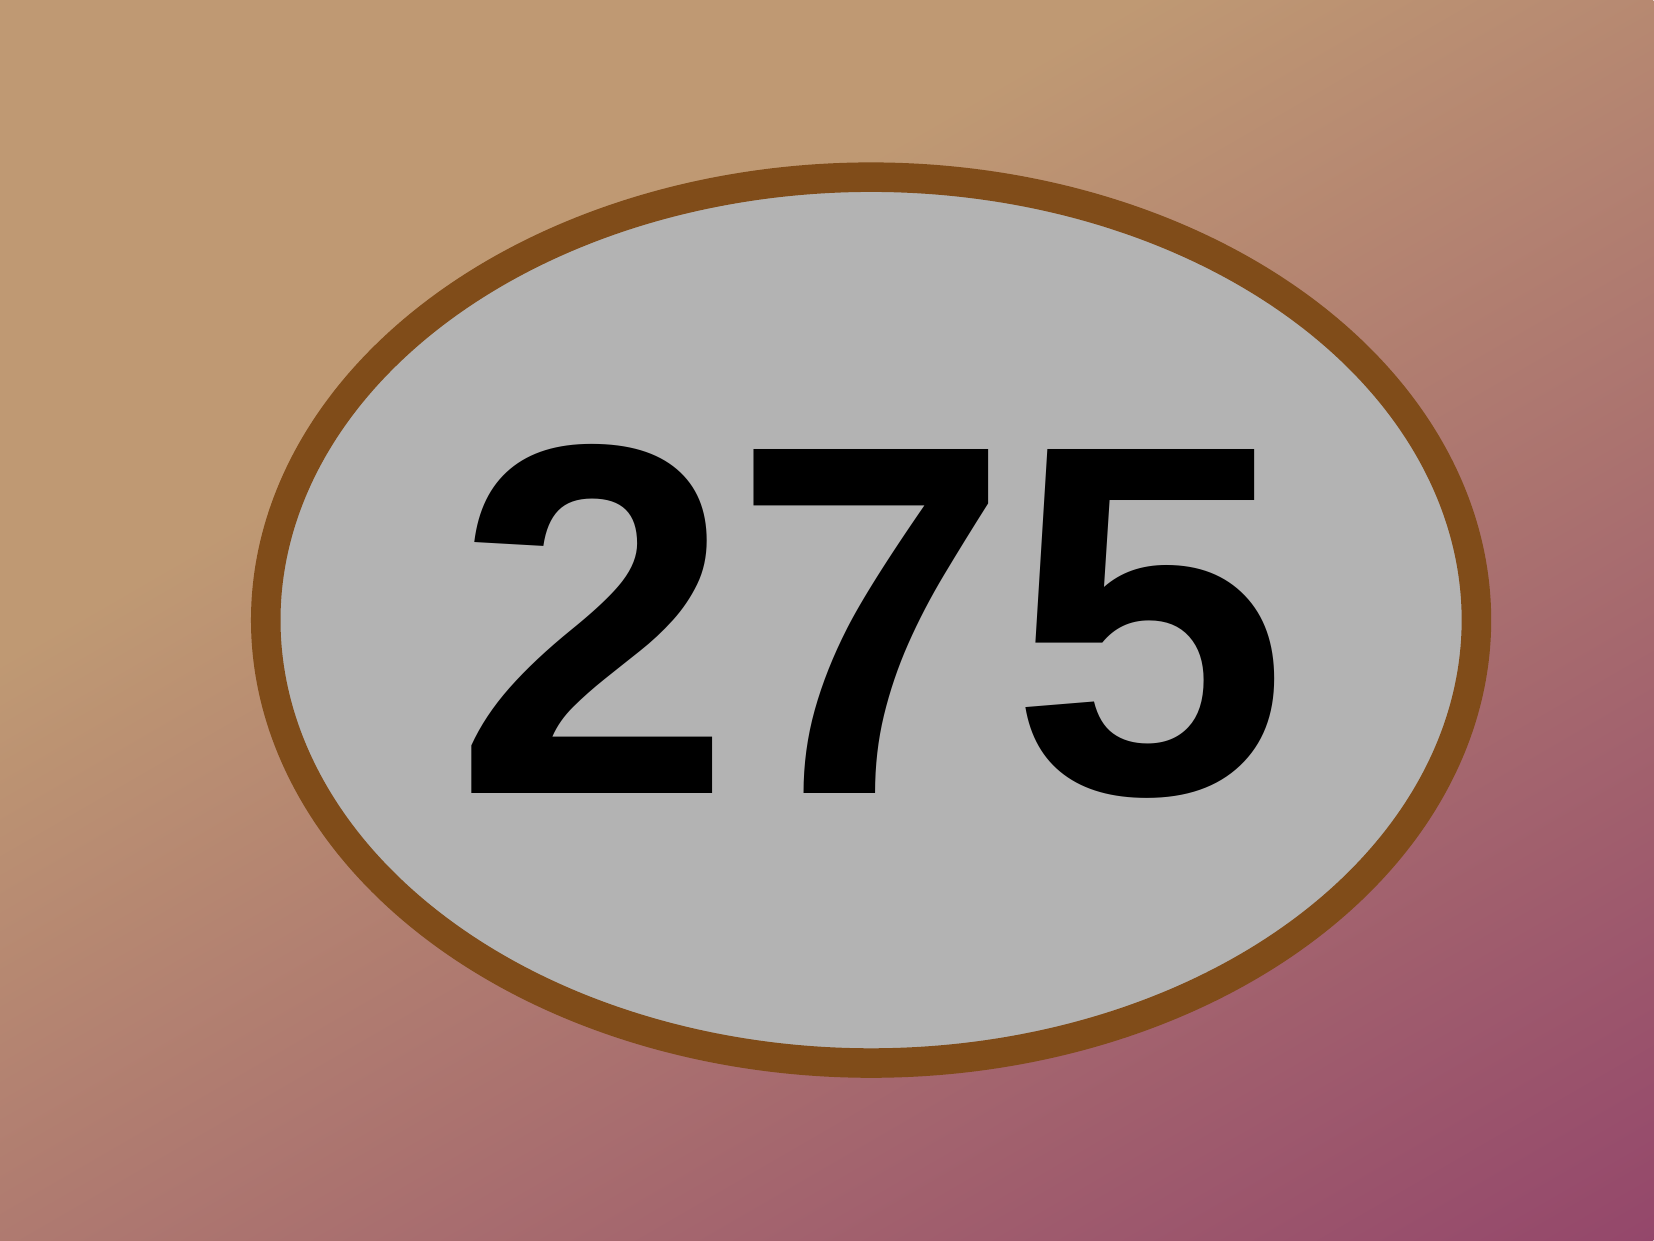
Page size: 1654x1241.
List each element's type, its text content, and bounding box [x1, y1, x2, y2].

text_box 275 [265, 177, 1477, 1064]
